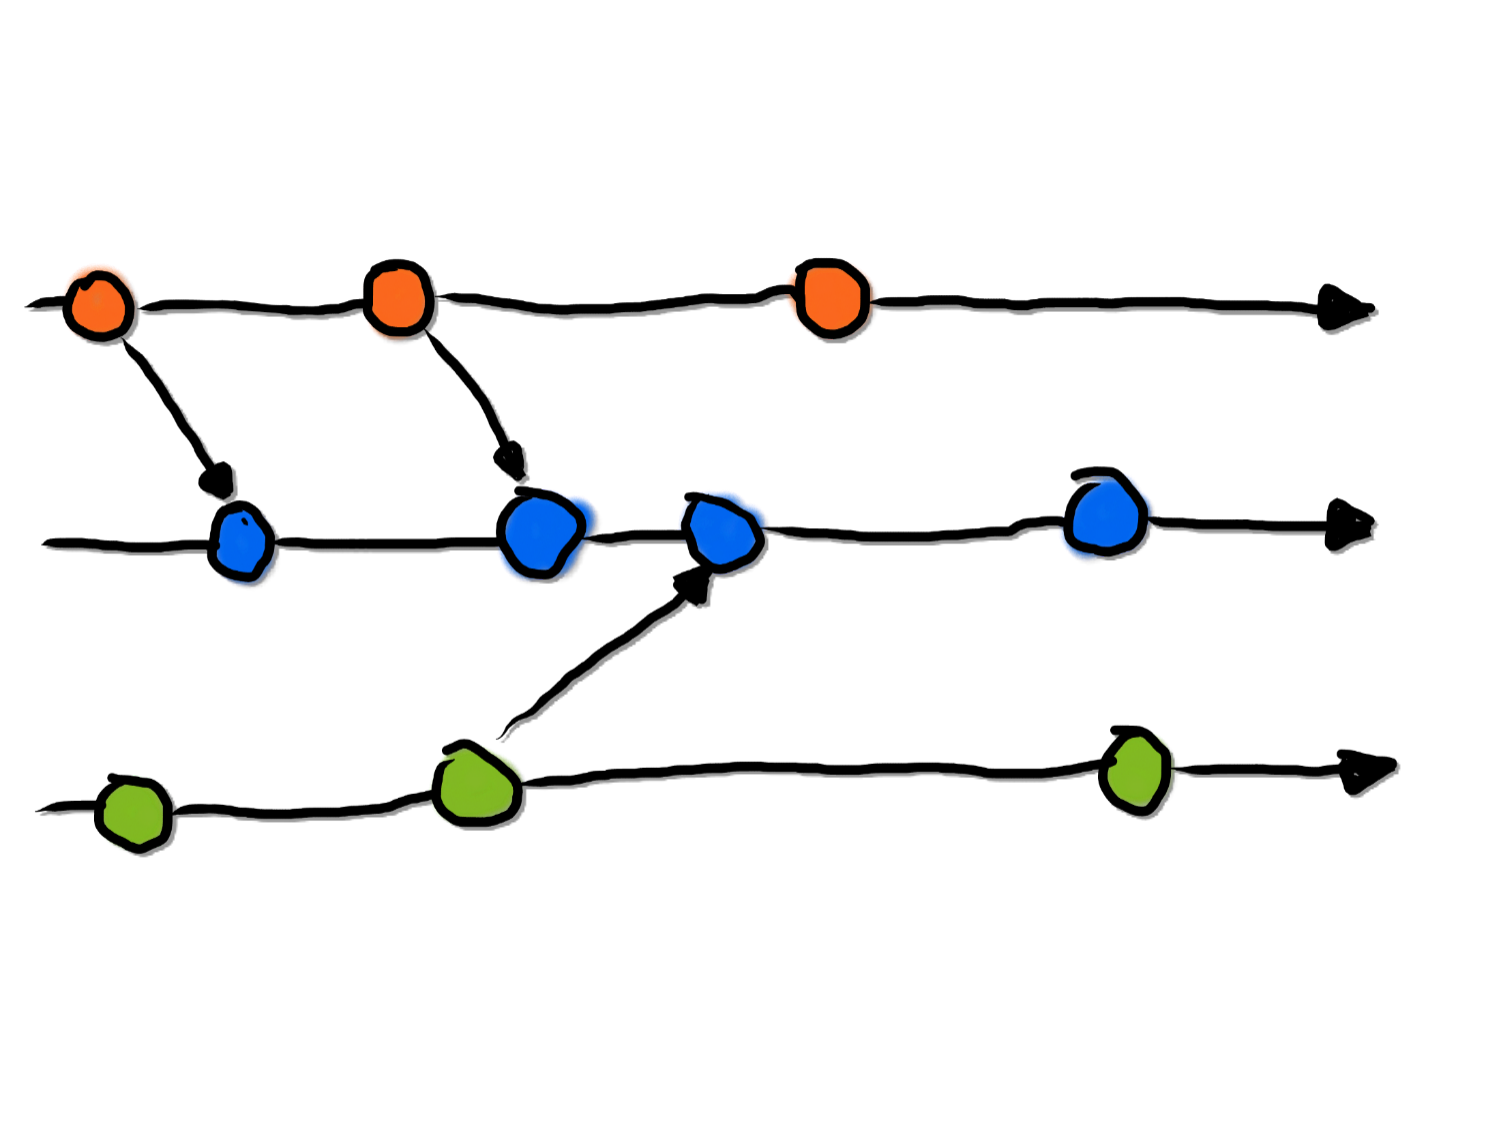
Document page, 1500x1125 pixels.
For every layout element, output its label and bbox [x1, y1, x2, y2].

picture [0, 104, 1500, 1021]
